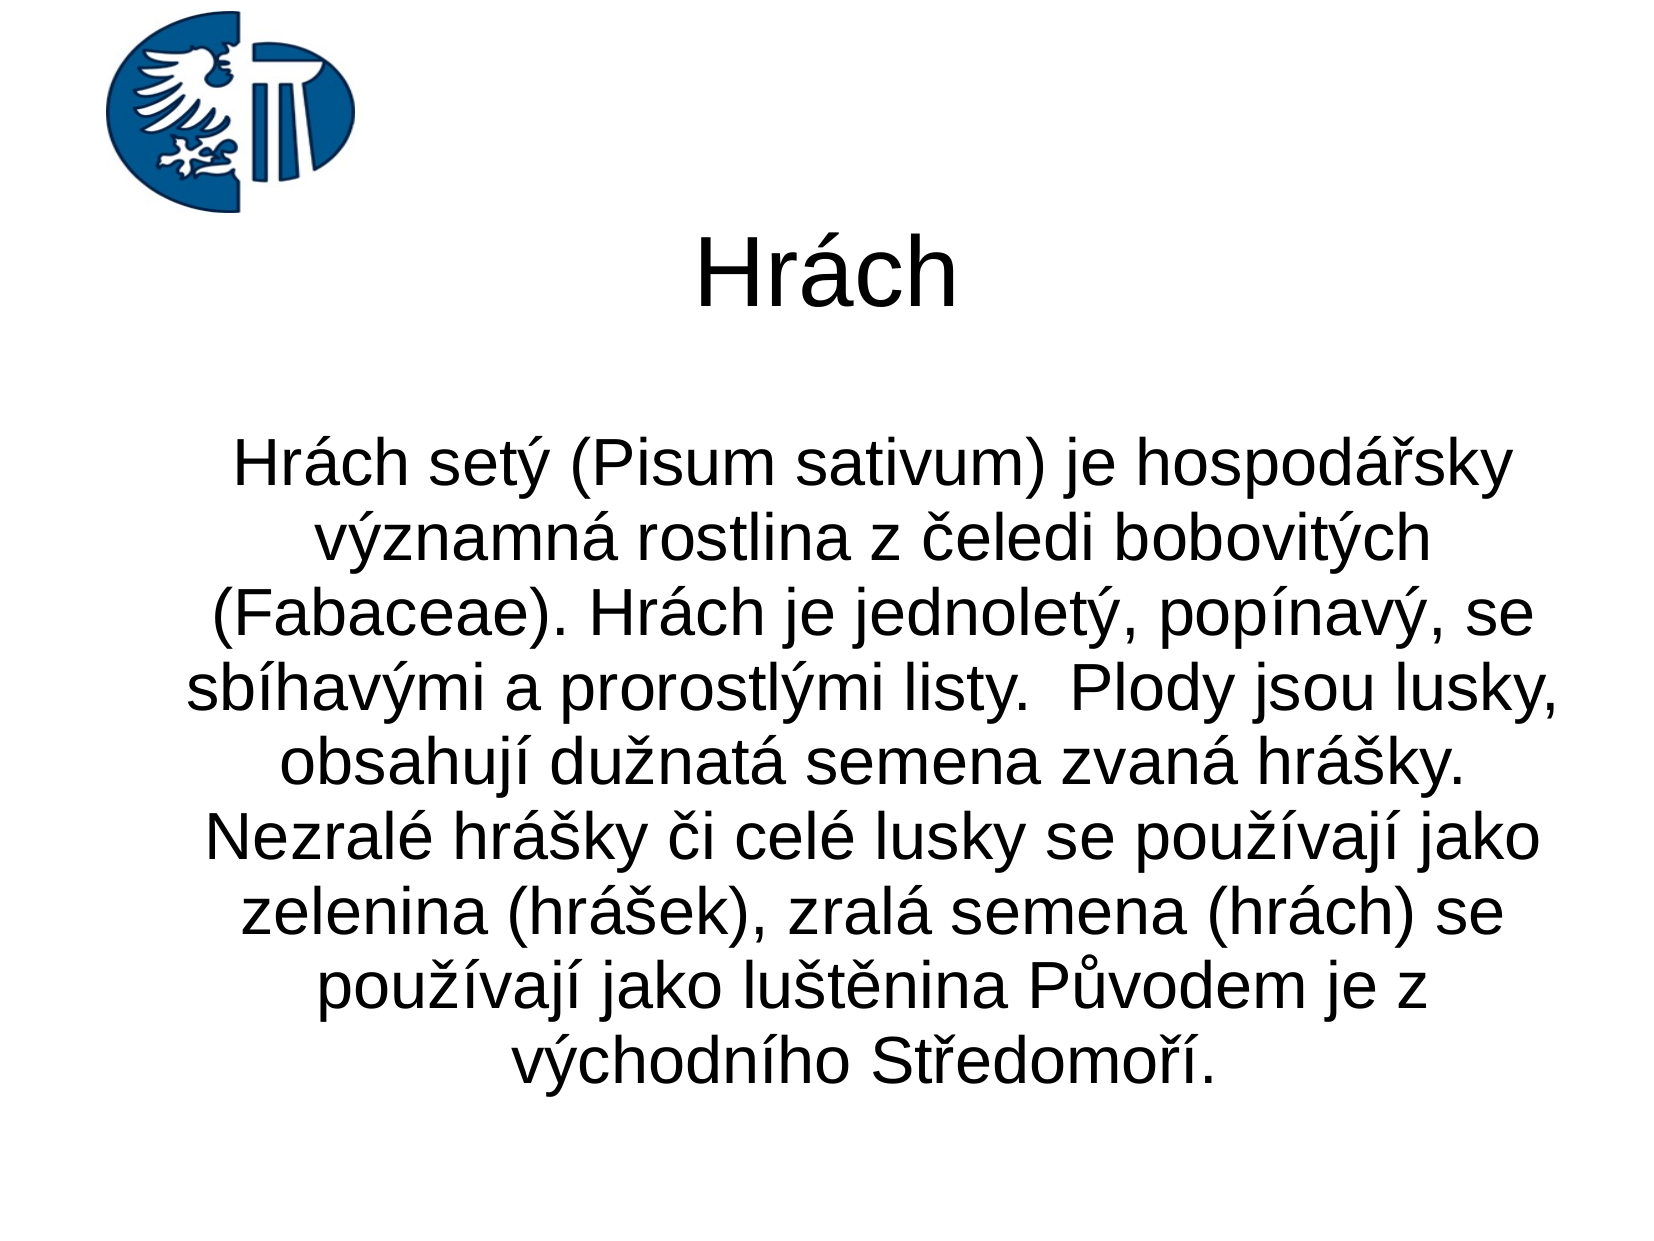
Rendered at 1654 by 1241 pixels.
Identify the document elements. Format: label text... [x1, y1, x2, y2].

picture [106, 11, 355, 106]
title Hrách [82, 106, 1571, 438]
list Hrách setý (Pisum sativum) je hospodářsky významná rostlina z čeledi bobovitých (Fabaceae). Hrách je jednoletý, popínavý, se sbíhavými a prorostlými listy. Plody jsou lusky, obsahují dužnatá semena zvaná hrášky. Nezralé hrášky či celé lusky se používají jako zelenina (hrášek), zralá semena (hrách) se používají jako luštěnina Původem je z východního Středomoří. [94, 425, 1583, 1241]
